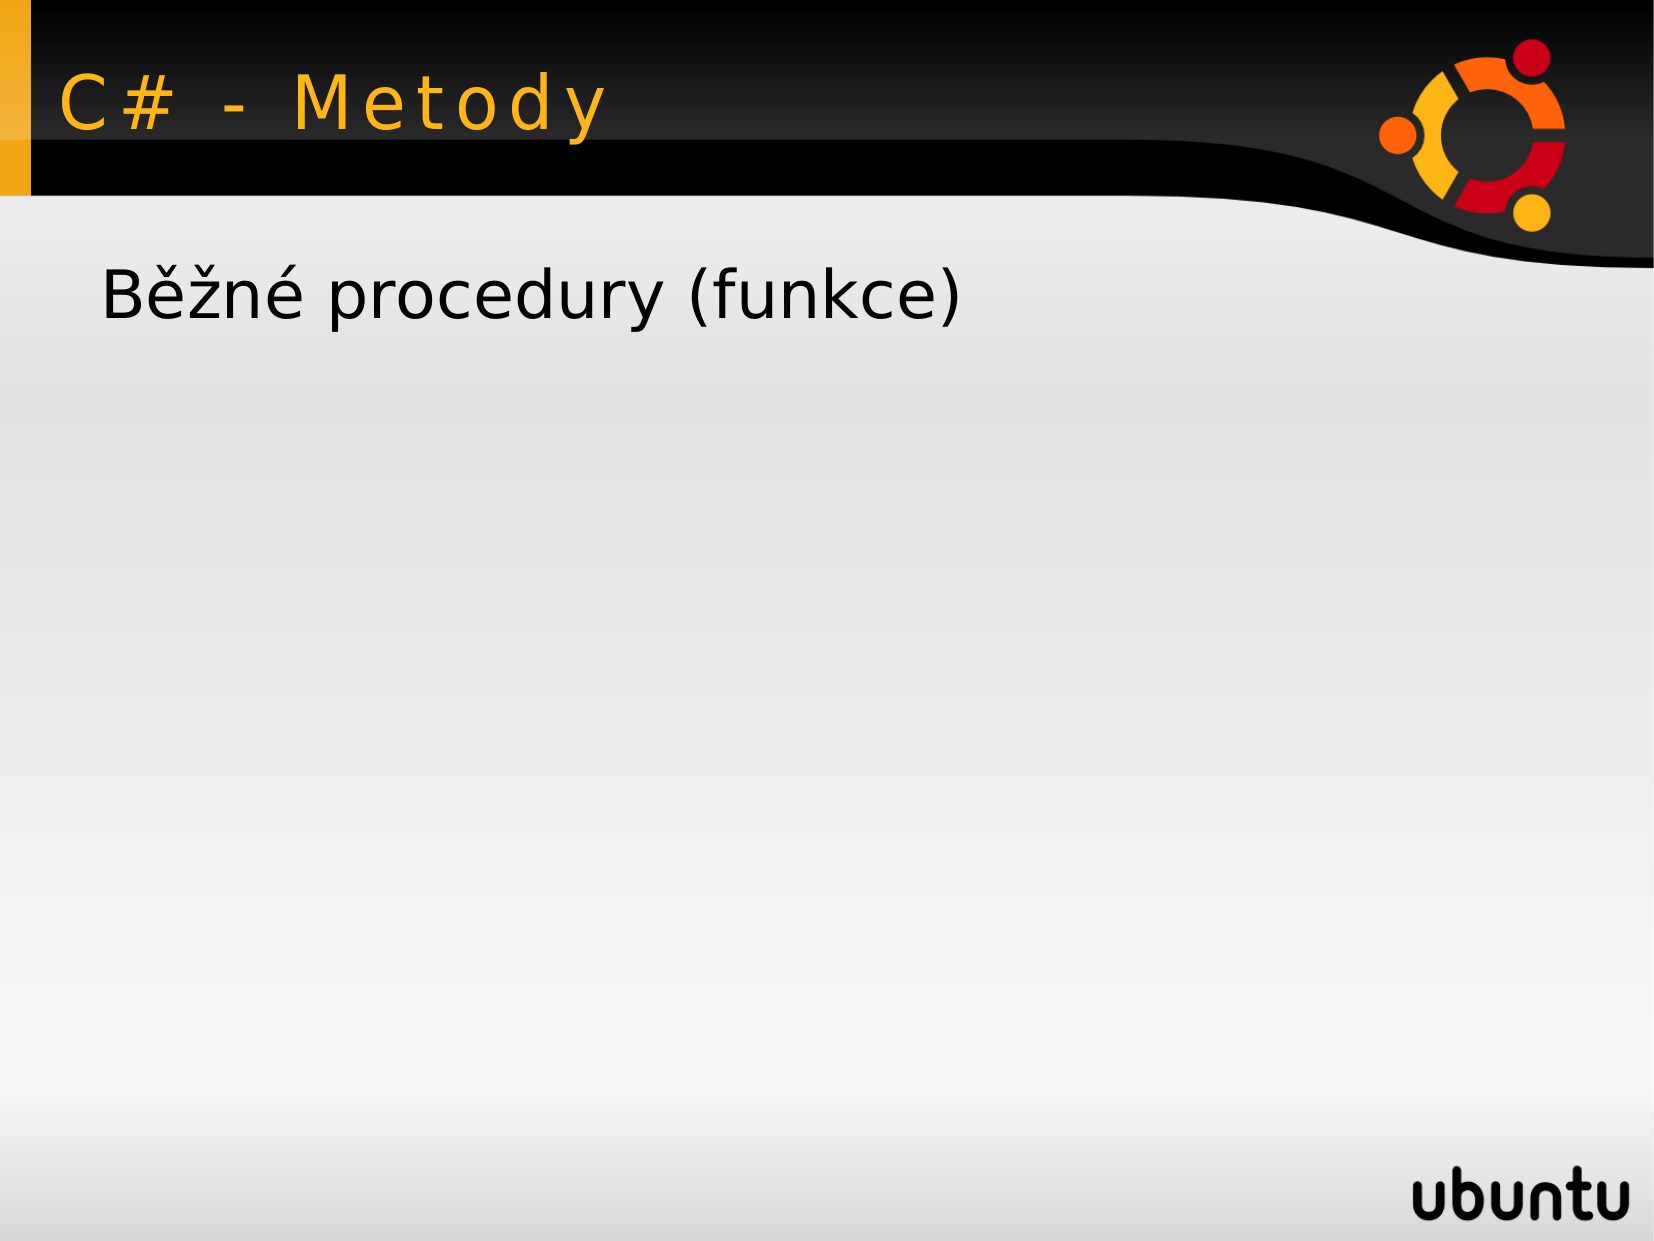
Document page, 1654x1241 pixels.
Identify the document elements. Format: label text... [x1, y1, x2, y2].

list Běžné procedury (funkce) [82, 256, 1571, 1076]
title C# - Metody [59, 36, 1270, 171]
picture [0, 0, 1654, 1241]
